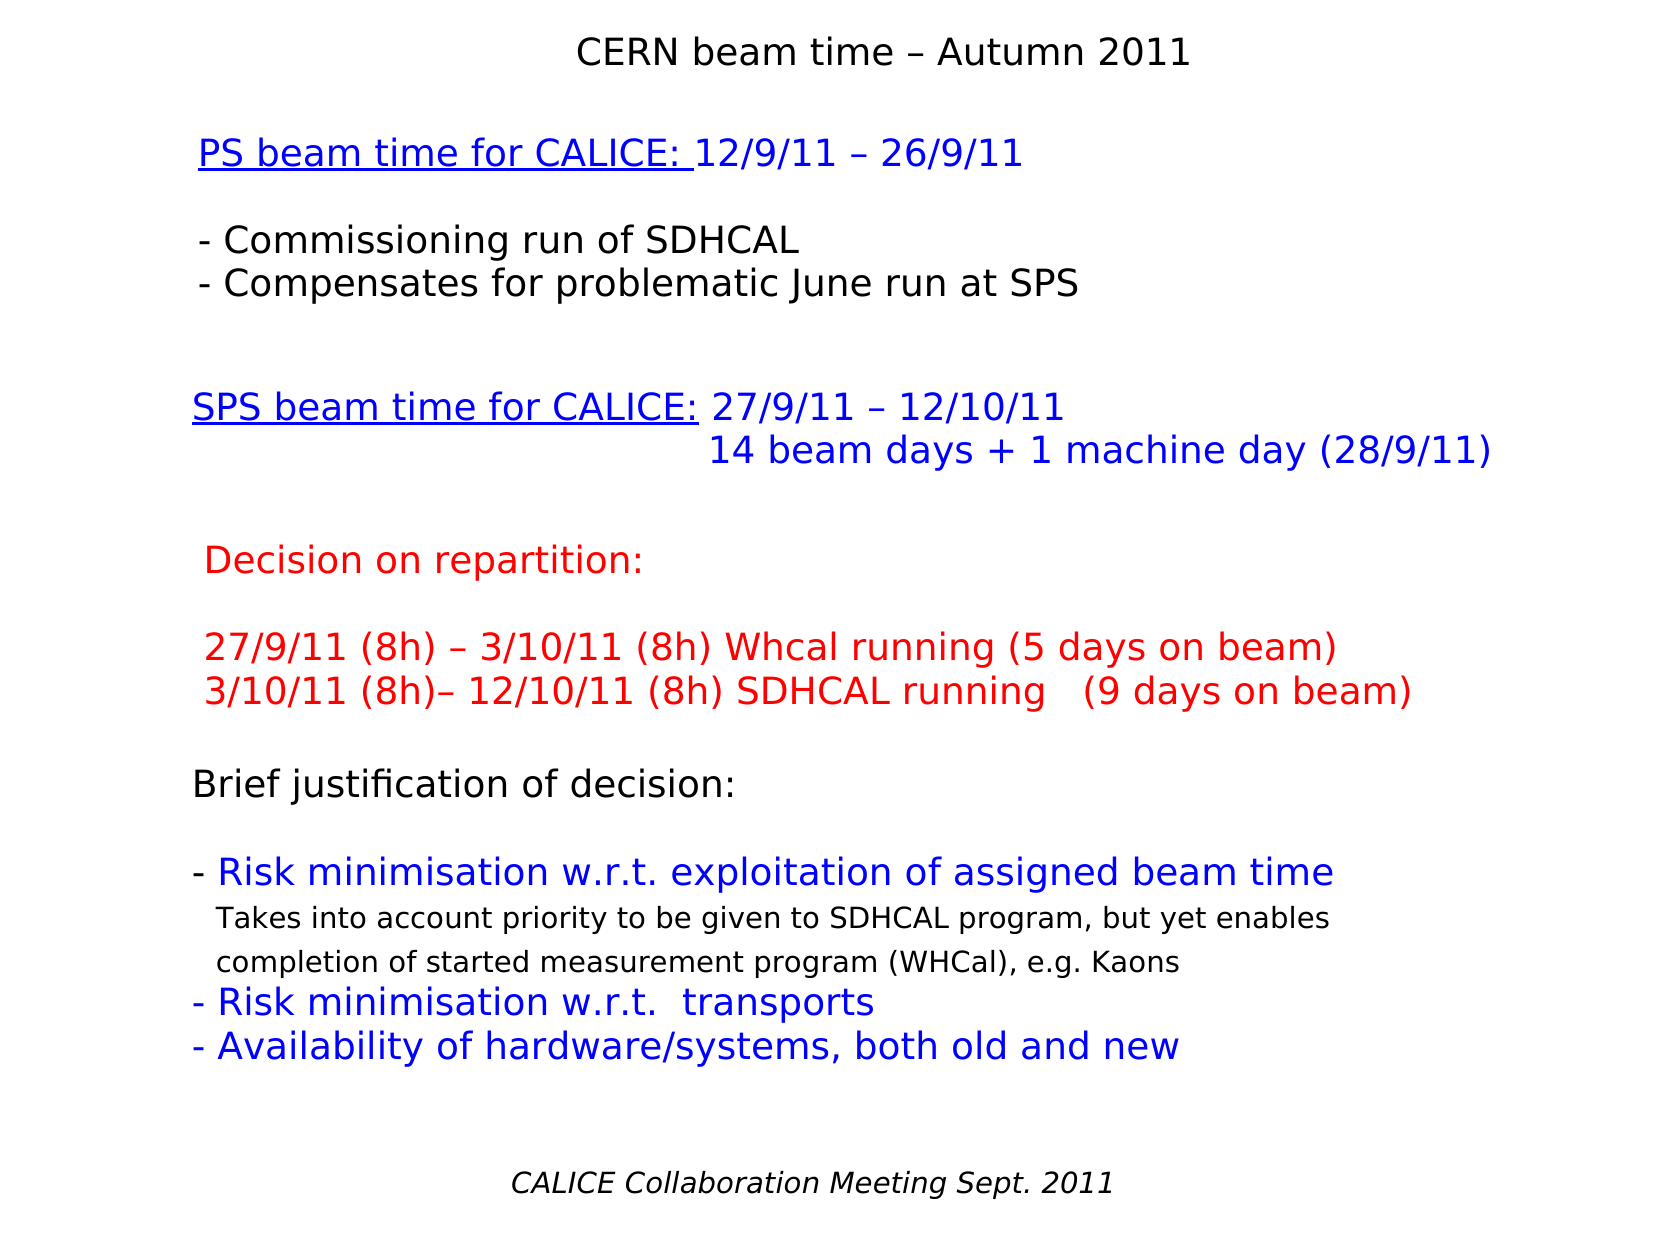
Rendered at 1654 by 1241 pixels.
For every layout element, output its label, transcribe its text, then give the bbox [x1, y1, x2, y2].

text_box Brief justification of decision: - Risk minimisation w.r.t. exploitation of assigned beam time Takes into account priority to be given to SDHCAL program, but yet enables completion of started measurement program (WHCal), e.g. Kaons - Risk minimisation w.r.t. transports - Availability of hardware/systems, both old and new [177, 755, 1354, 1119]
text_box PS beam time for CALICE: 12/9/11 – 26/9/11 - Commissioning run of SDHCAL - Compensates for problematic June run at SPS [183, 124, 1142, 313]
text_box CERN beam time – Autumn 2011 [561, 23, 1270, 82]
text_box Decision on repartition: 27/9/11 (8h) – 3/10/11 (8h) Whcal running (5 days on beam) 3/10/11 (8h)– 12/10/11 (8h) SDHCAL running (9 days on beam) [188, 531, 1429, 786]
text_box SPS beam time for CALICE: 27/9/11 – 12/10/11 14 beam days + 1 machine day (28/9/11) [177, 377, 1505, 480]
